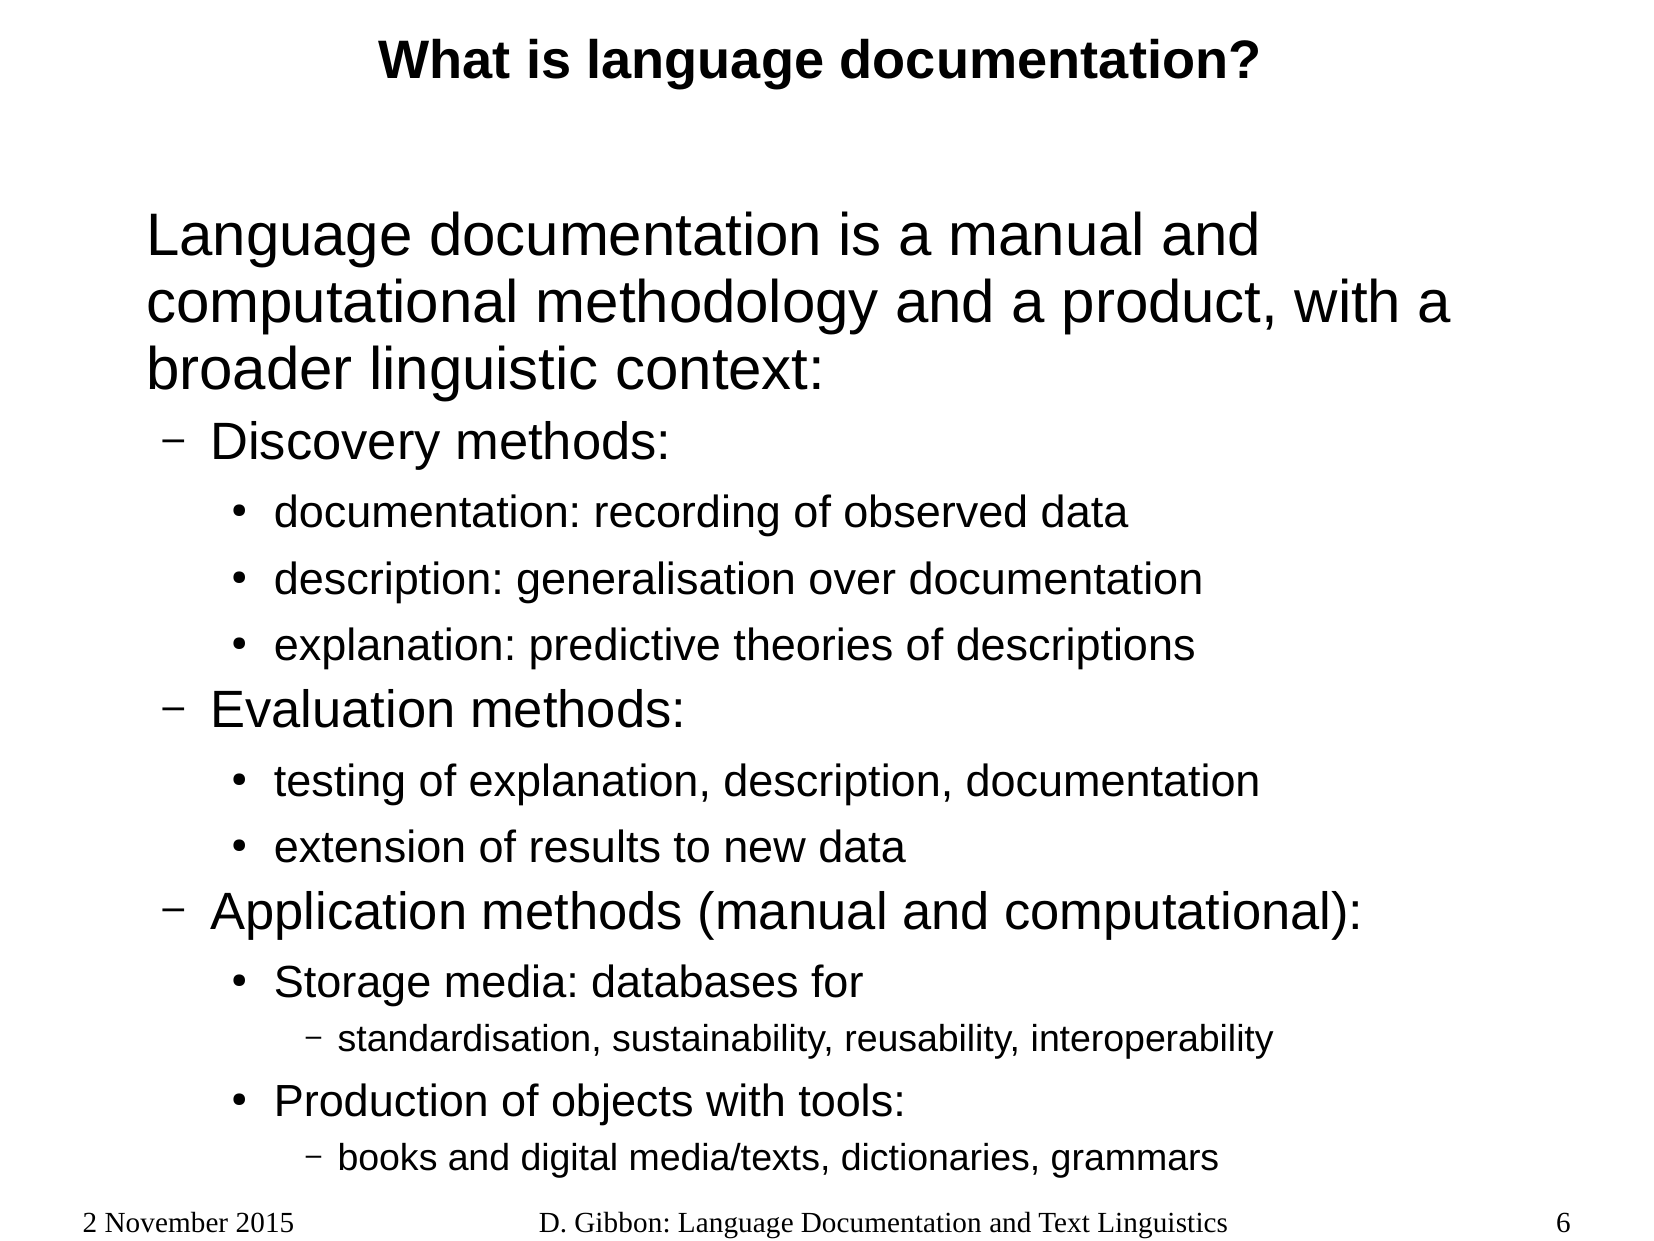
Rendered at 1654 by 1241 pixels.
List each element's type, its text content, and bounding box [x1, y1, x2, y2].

list Language documentation is a manual and computational methodology and a product, with a broader linguistic context: Discovery methods: documentation: recording of observed data description: generalisation over documentation explanation: predictive theories of descriptions Evaluation methods: testing of explanation, description, documentation extension of results to new data Application methods (manual and computational): Storage media: databases for standardisation, sustainability, reusability, interoperability Production of objects with tools: books and digital media/texts, dictionaries, grammars [82, 200, 1619, 1182]
title What is language documentation? [11, 13, 1630, 107]
